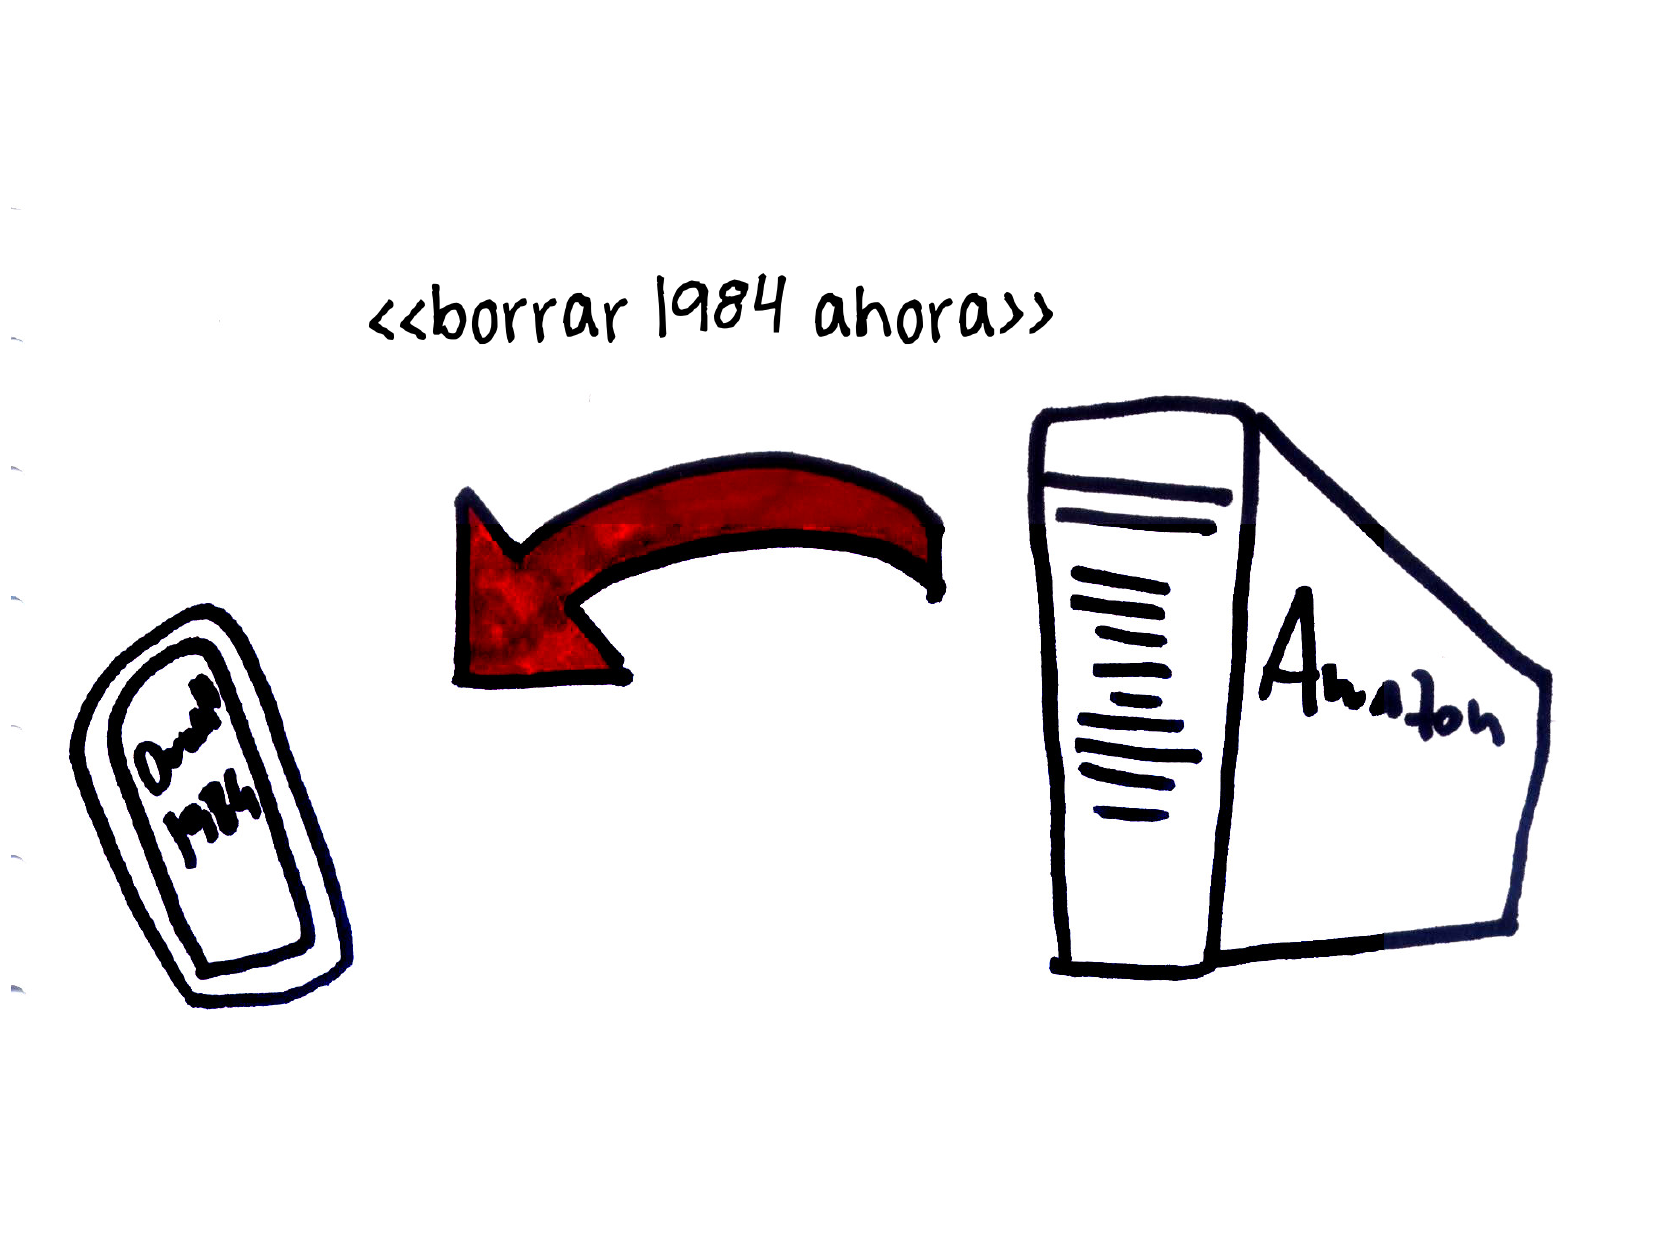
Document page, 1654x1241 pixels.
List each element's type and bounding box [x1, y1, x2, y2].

picture [11, 141, 1649, 1037]
